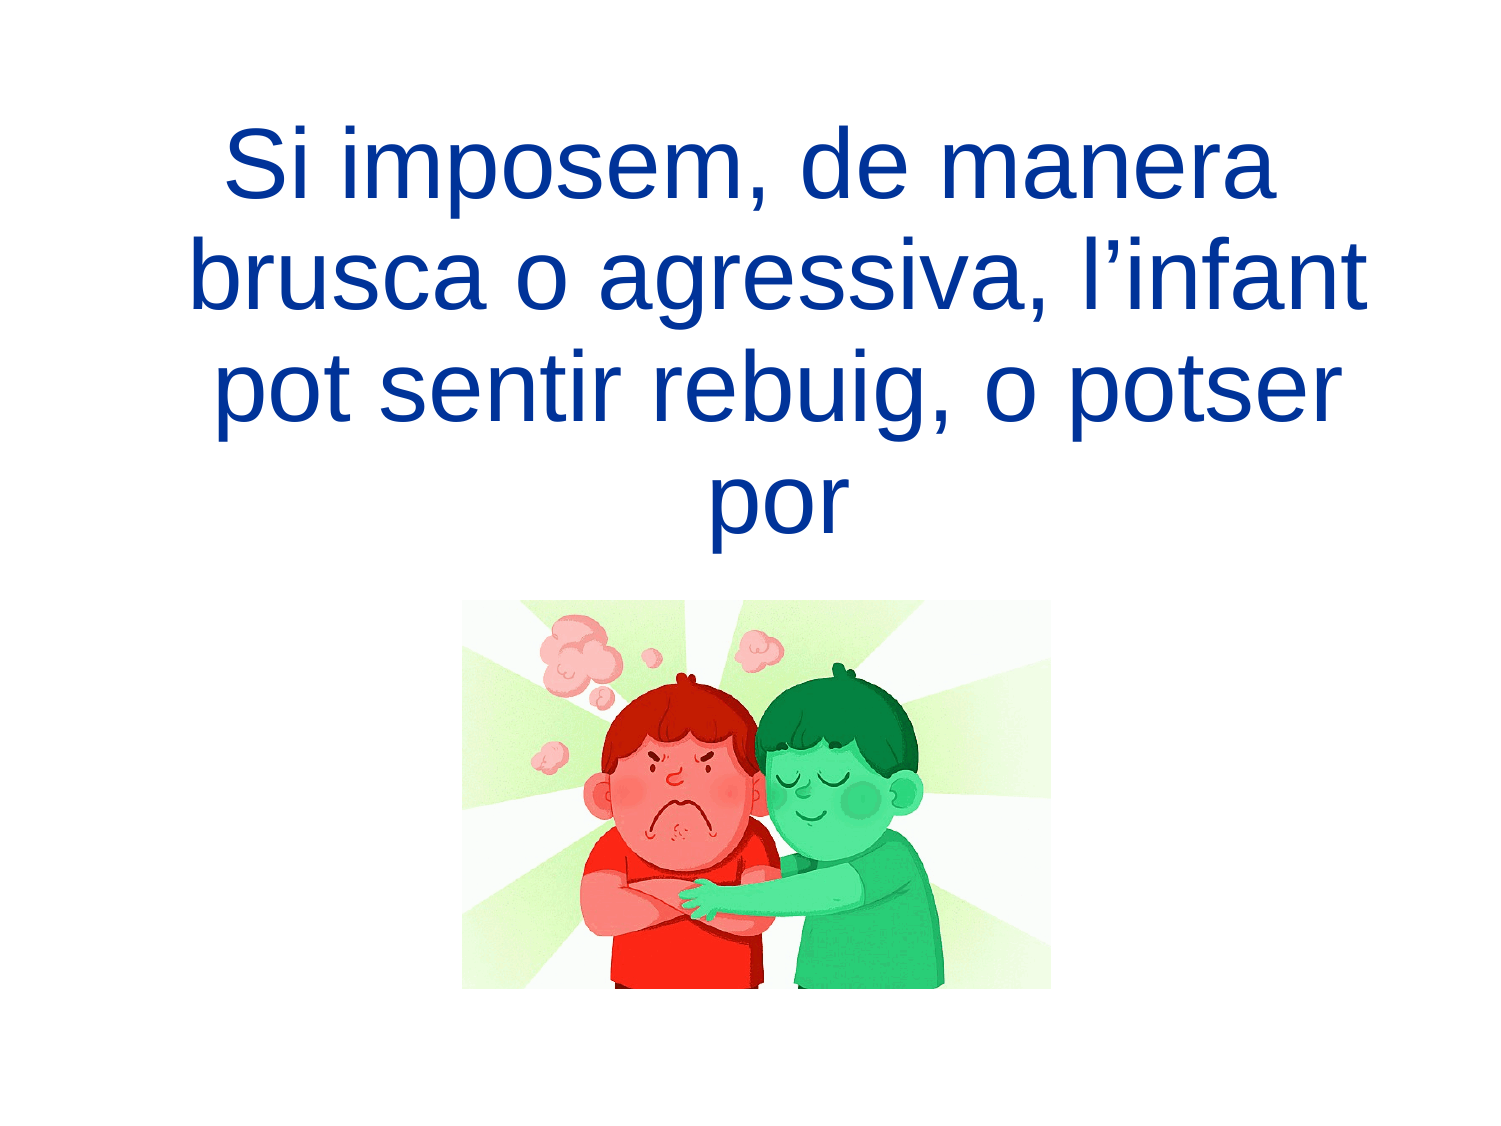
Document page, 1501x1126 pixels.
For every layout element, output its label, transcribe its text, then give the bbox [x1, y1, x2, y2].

picture [462, 600, 1051, 989]
list Si imposem, de manera brusca o agressiva, l’infant pot sentir rebuig, o potser por [112, 100, 1388, 1026]
